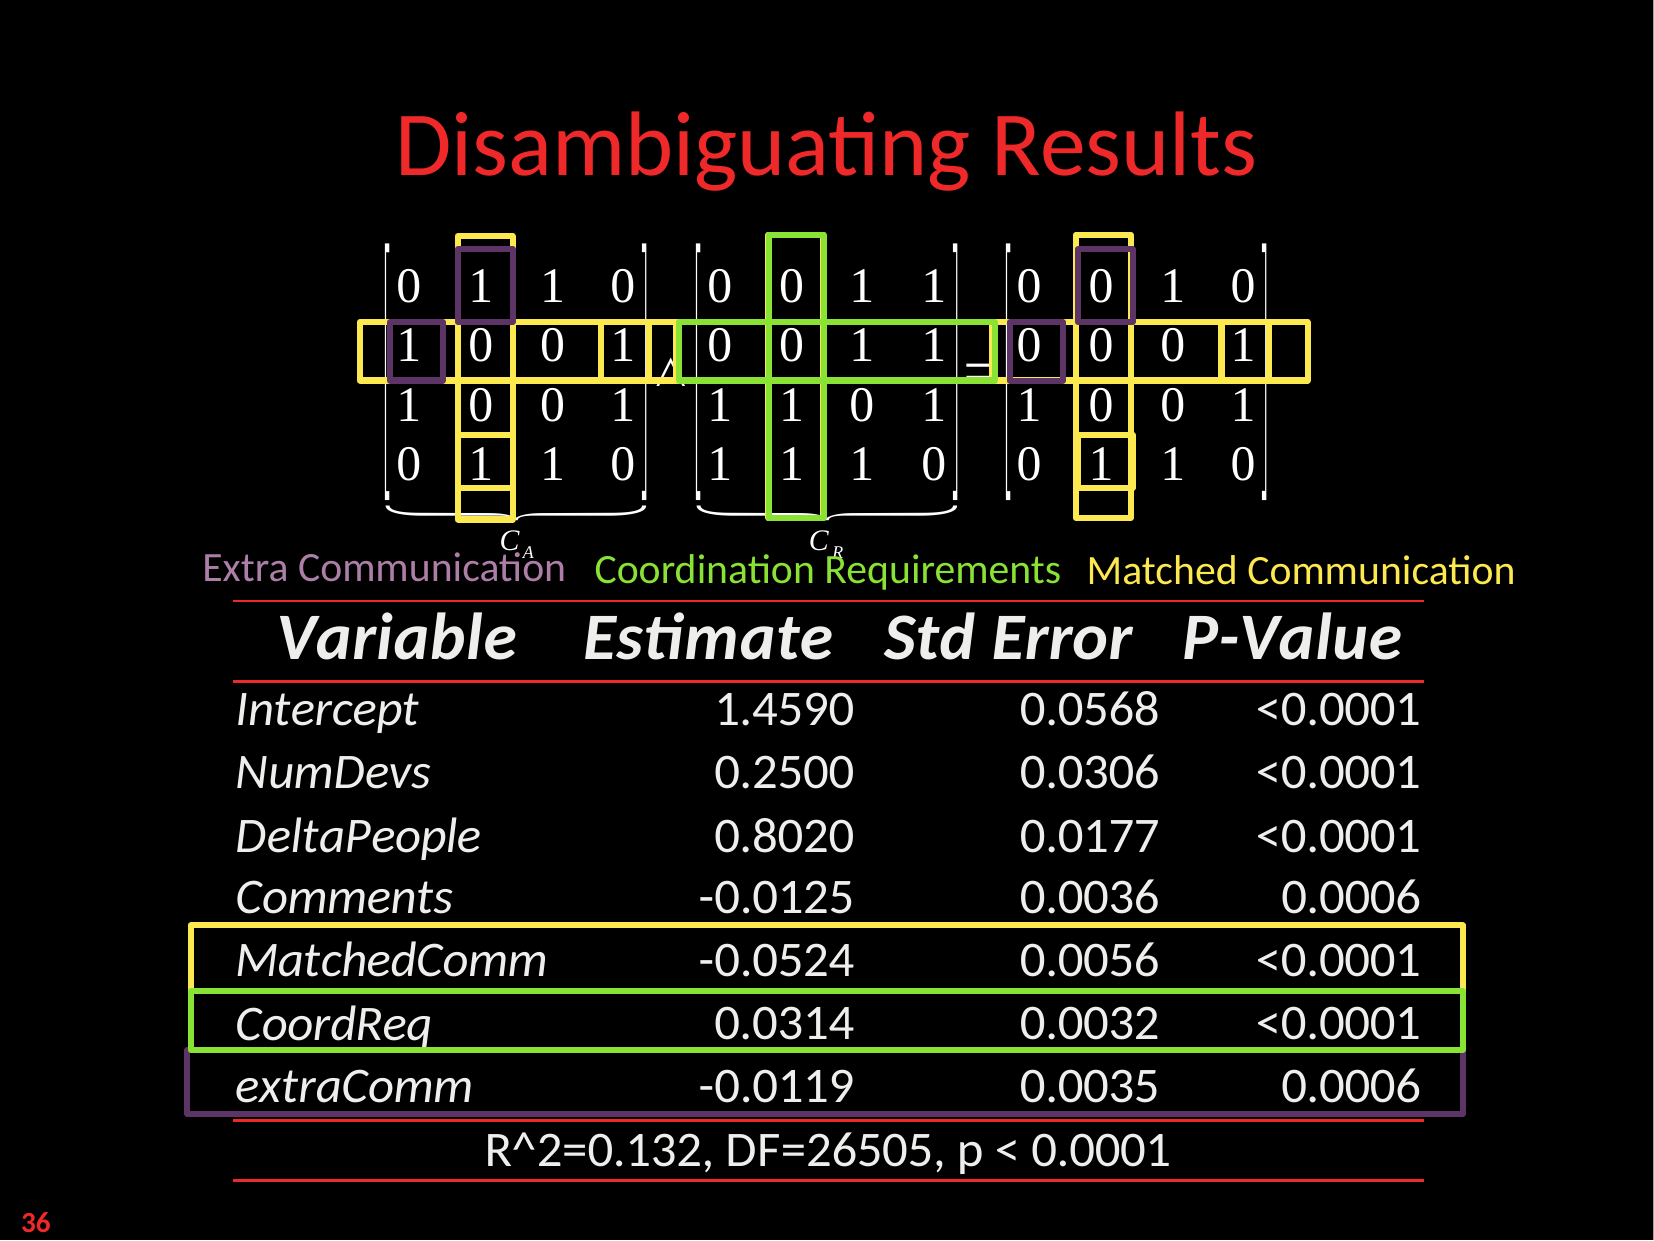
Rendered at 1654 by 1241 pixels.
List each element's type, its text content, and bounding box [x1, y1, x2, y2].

chart [461, 491, 510, 516]
chart [461, 252, 510, 319]
text_box Matched Communication [1071, 545, 1532, 612]
chart [772, 241, 820, 319]
title Disambiguating Results [82, 56, 1571, 250]
text_box Extra Communication [187, 542, 582, 609]
chart [461, 438, 510, 485]
chart [1134, 241, 1276, 319]
text_box Coordination Requirements [579, 545, 1071, 612]
chart [998, 325, 1007, 377]
chart [1081, 438, 1128, 485]
chart [233, 1053, 1426, 1111]
chart [1272, 325, 1276, 377]
chart [1013, 325, 1060, 377]
chart [376, 325, 387, 377]
chart [233, 609, 1426, 922]
chart [516, 325, 598, 377]
chart [1066, 325, 1073, 377]
chart [1079, 325, 1128, 377]
chart [233, 994, 1426, 1047]
chart [652, 325, 673, 377]
chart [376, 384, 1276, 545]
chart [682, 325, 765, 377]
chart [1134, 325, 1218, 377]
chart [1079, 384, 1128, 432]
chart [772, 325, 820, 377]
chart [1079, 241, 1128, 246]
chart [233, 1117, 1426, 1183]
chart [827, 325, 989, 377]
chart [461, 241, 510, 246]
chart [446, 325, 455, 377]
chart [772, 384, 820, 515]
chart [1225, 325, 1266, 377]
chart [604, 325, 646, 377]
chart [233, 928, 1426, 988]
chart [461, 325, 510, 377]
chart [516, 241, 765, 319]
chart [376, 241, 455, 319]
chart [827, 241, 1073, 319]
chart [1079, 491, 1128, 515]
chart [1081, 252, 1128, 319]
chart [461, 384, 510, 432]
chart [393, 325, 440, 377]
